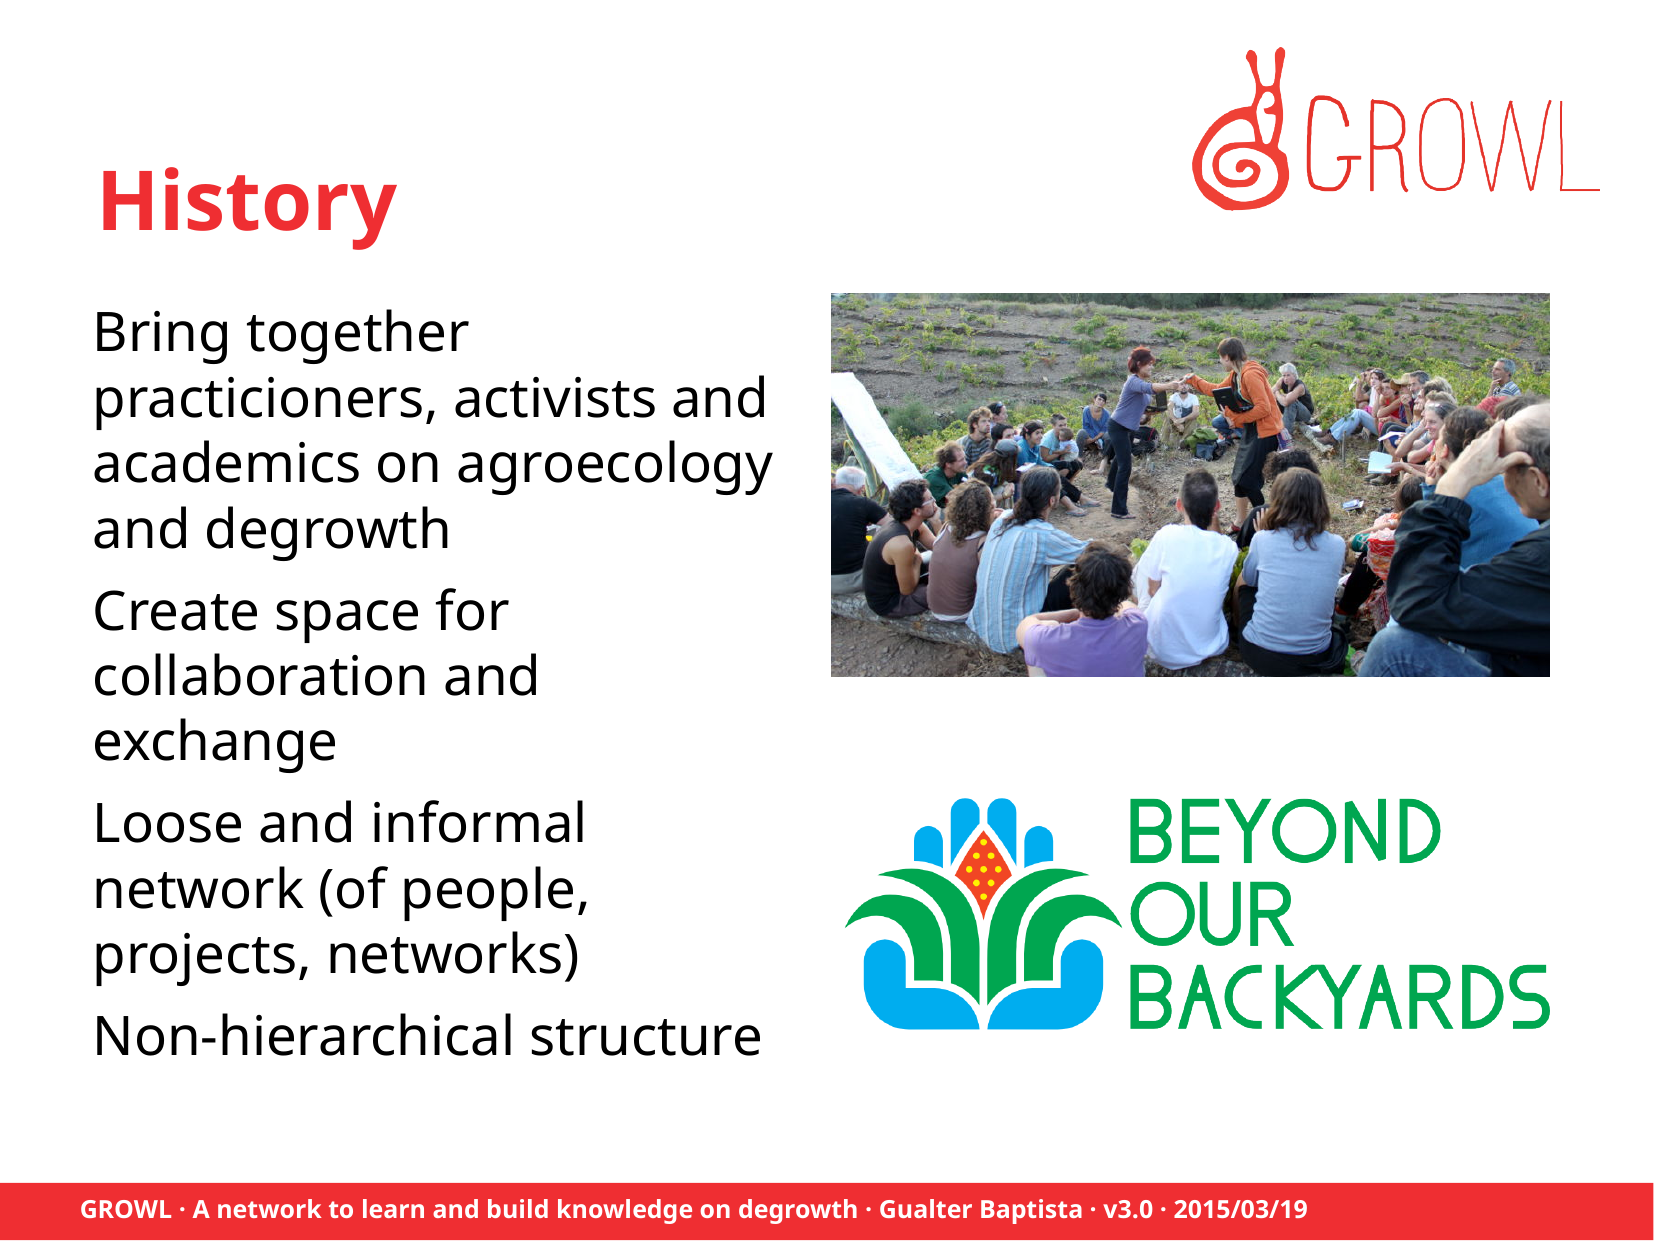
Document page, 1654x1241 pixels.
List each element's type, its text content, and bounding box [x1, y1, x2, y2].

title History [81, 42, 1120, 248]
list Bring together practicioners, activists and academics on agroecology and degrowth Create space for collaboration and exchange Loose and informal network (of people, projects, networks) Non-hierarchical structure [78, 289, 797, 1110]
picture [831, 790, 1550, 1037]
picture [1192, 47, 1600, 211]
picture [831, 293, 1550, 677]
